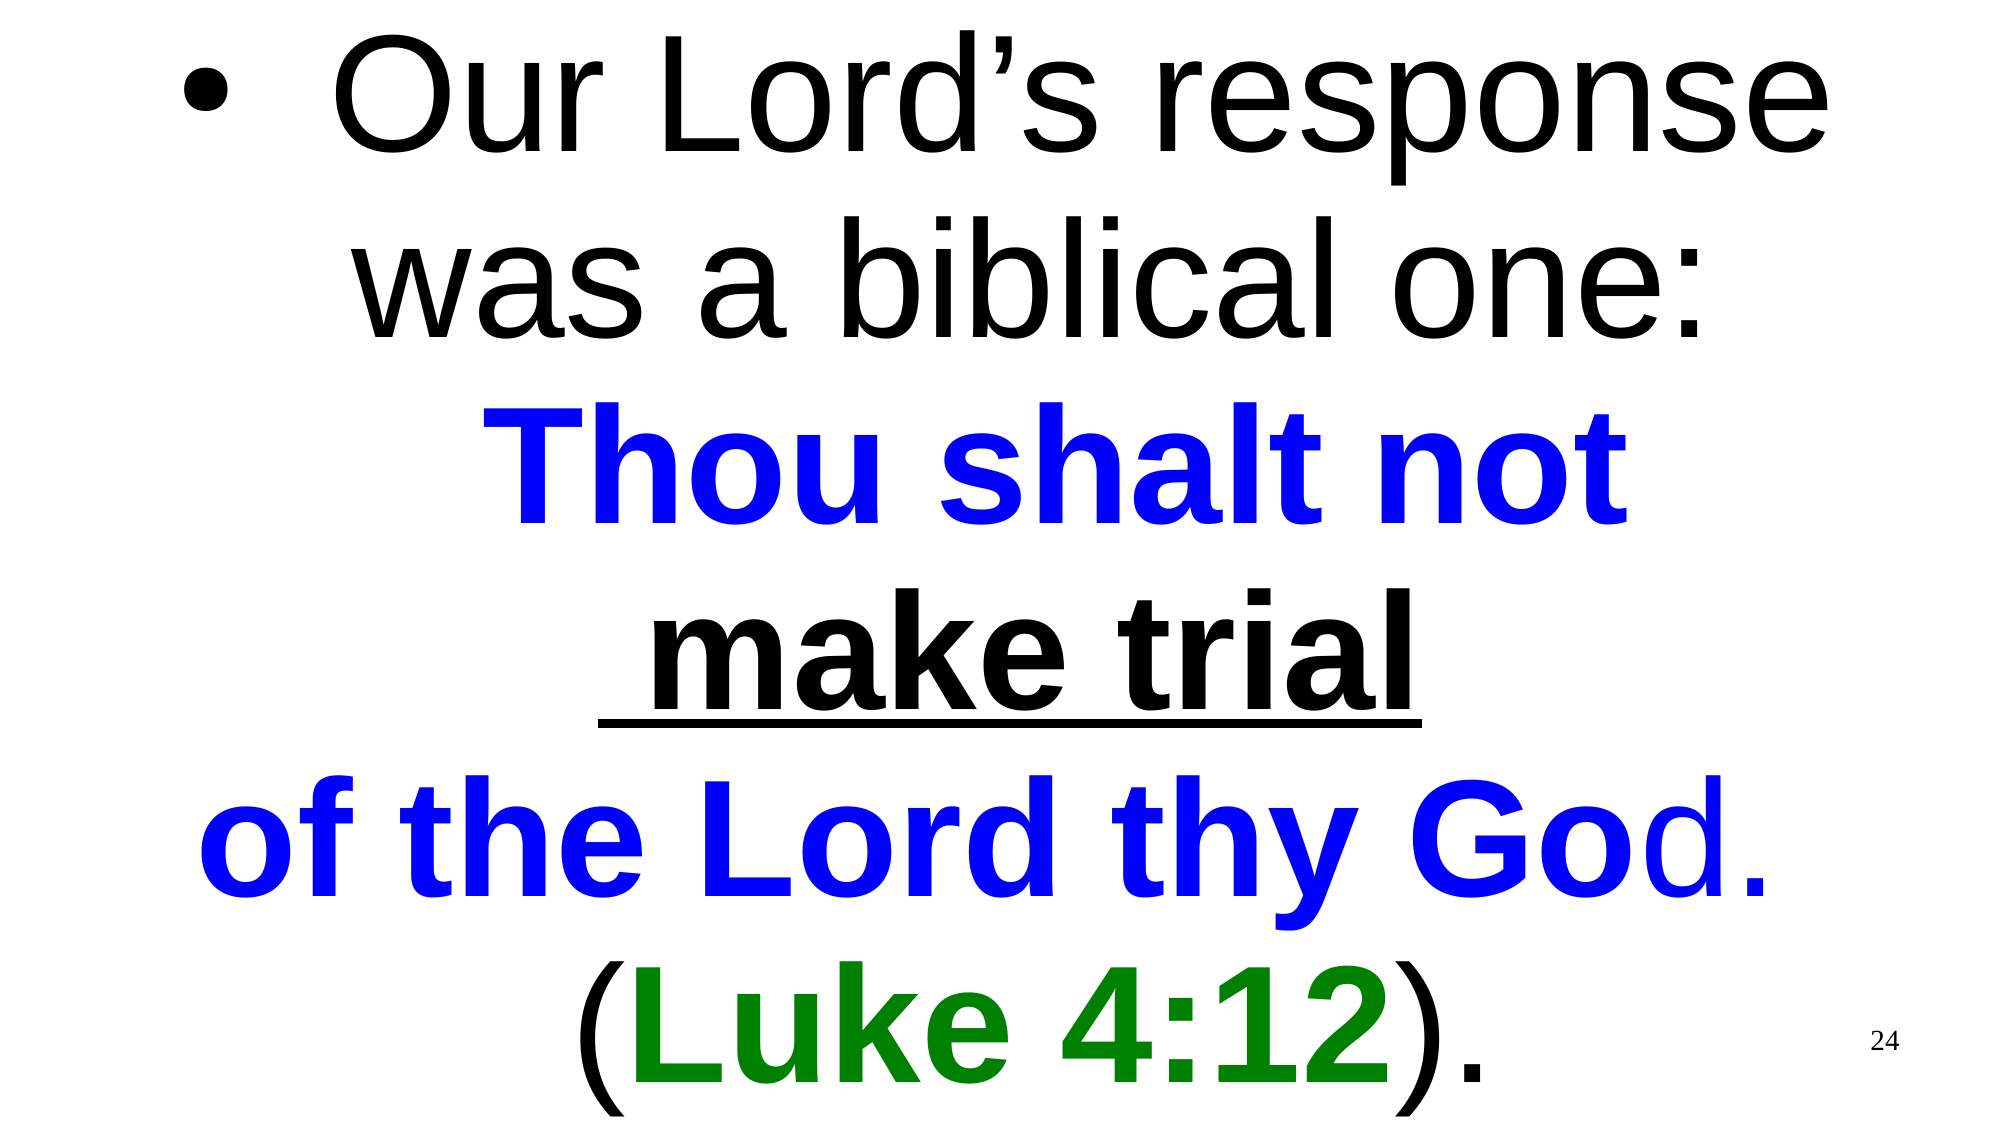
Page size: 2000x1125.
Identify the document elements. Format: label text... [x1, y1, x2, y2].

list Our Lord’s response was a biblical one: Thou shalt not make trial of the Lord thy God. (Luke 4:12). [0, 0, 1996, 1123]
